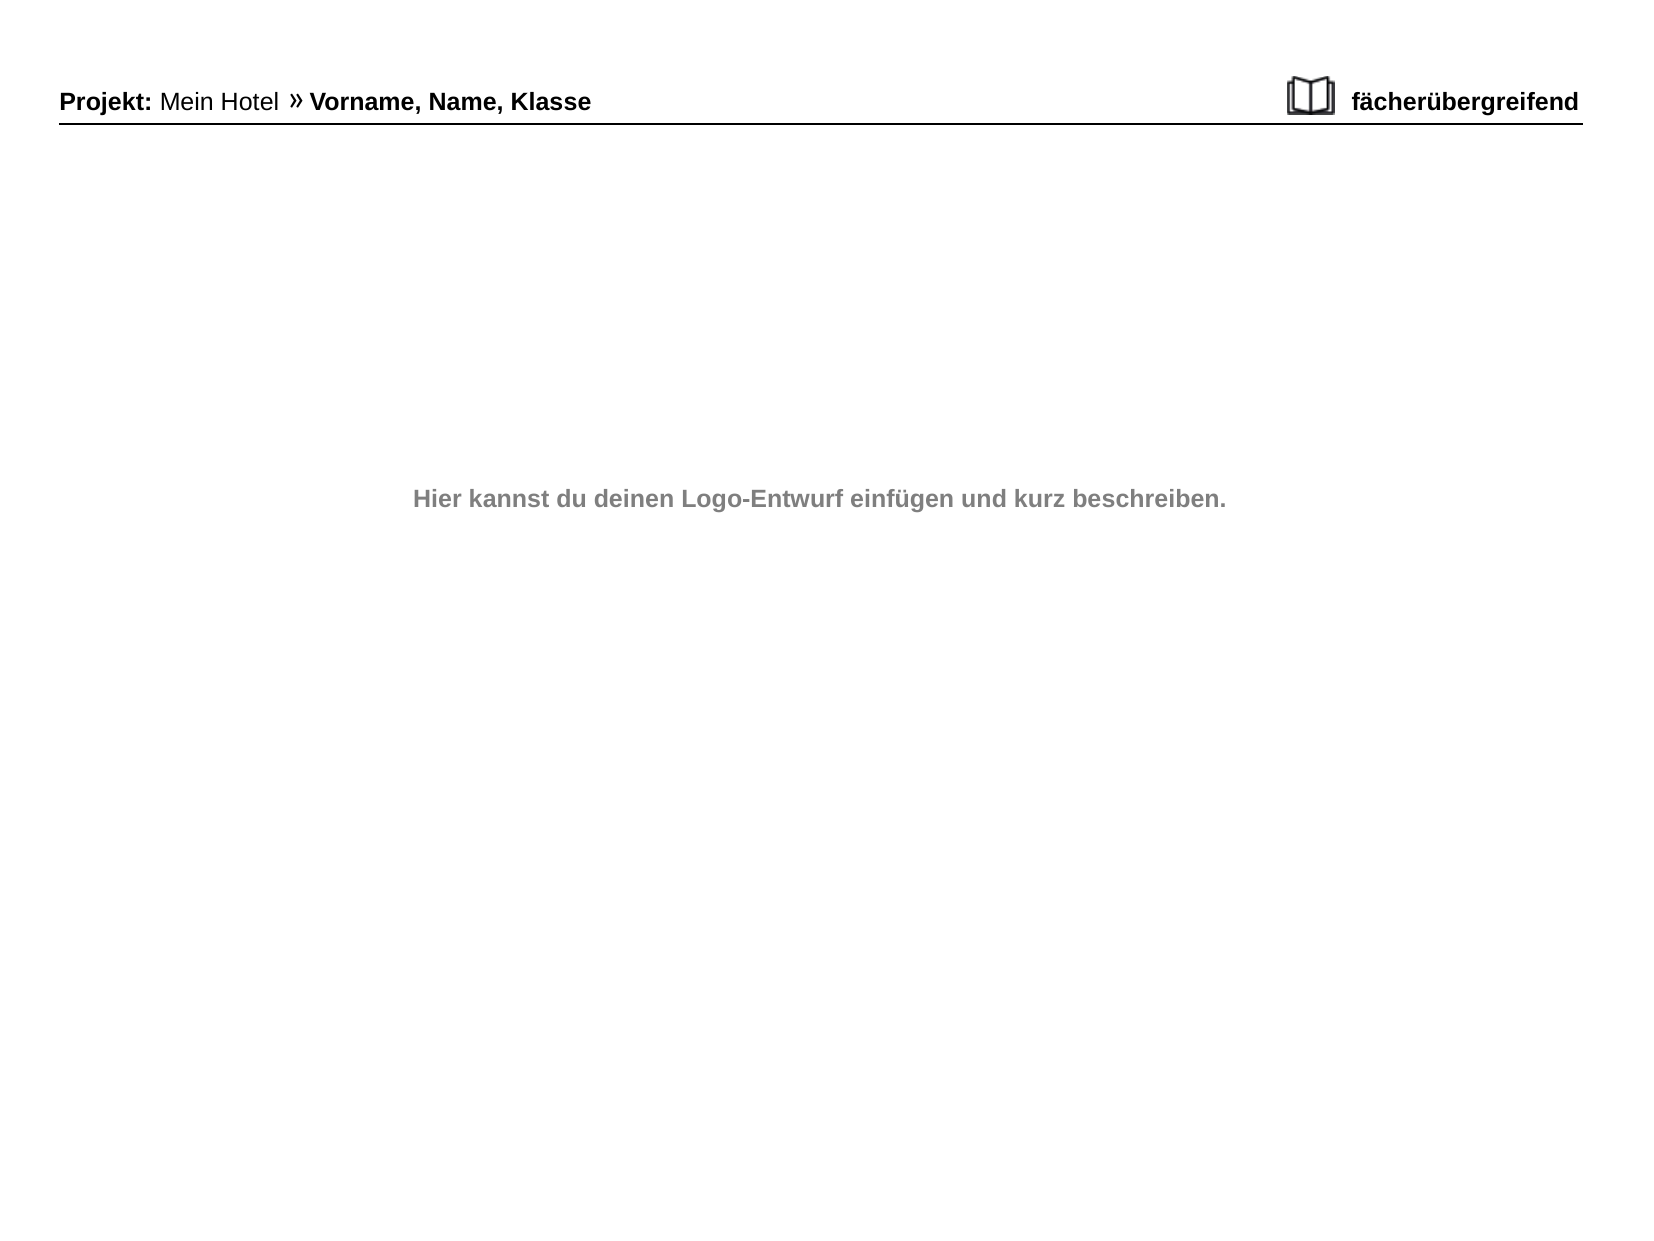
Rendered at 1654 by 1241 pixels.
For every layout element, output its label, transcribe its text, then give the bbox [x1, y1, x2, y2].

text_box Hier kannst du deinen Logo-Entwurf einfügen und kurz beschreiben. [58, 466, 1583, 526]
text_box Projekt: Mein Hotel » Vorname, Name, Klasse fächerübergreifend [59, 64, 1583, 123]
picture [1287, 76, 1335, 115]
